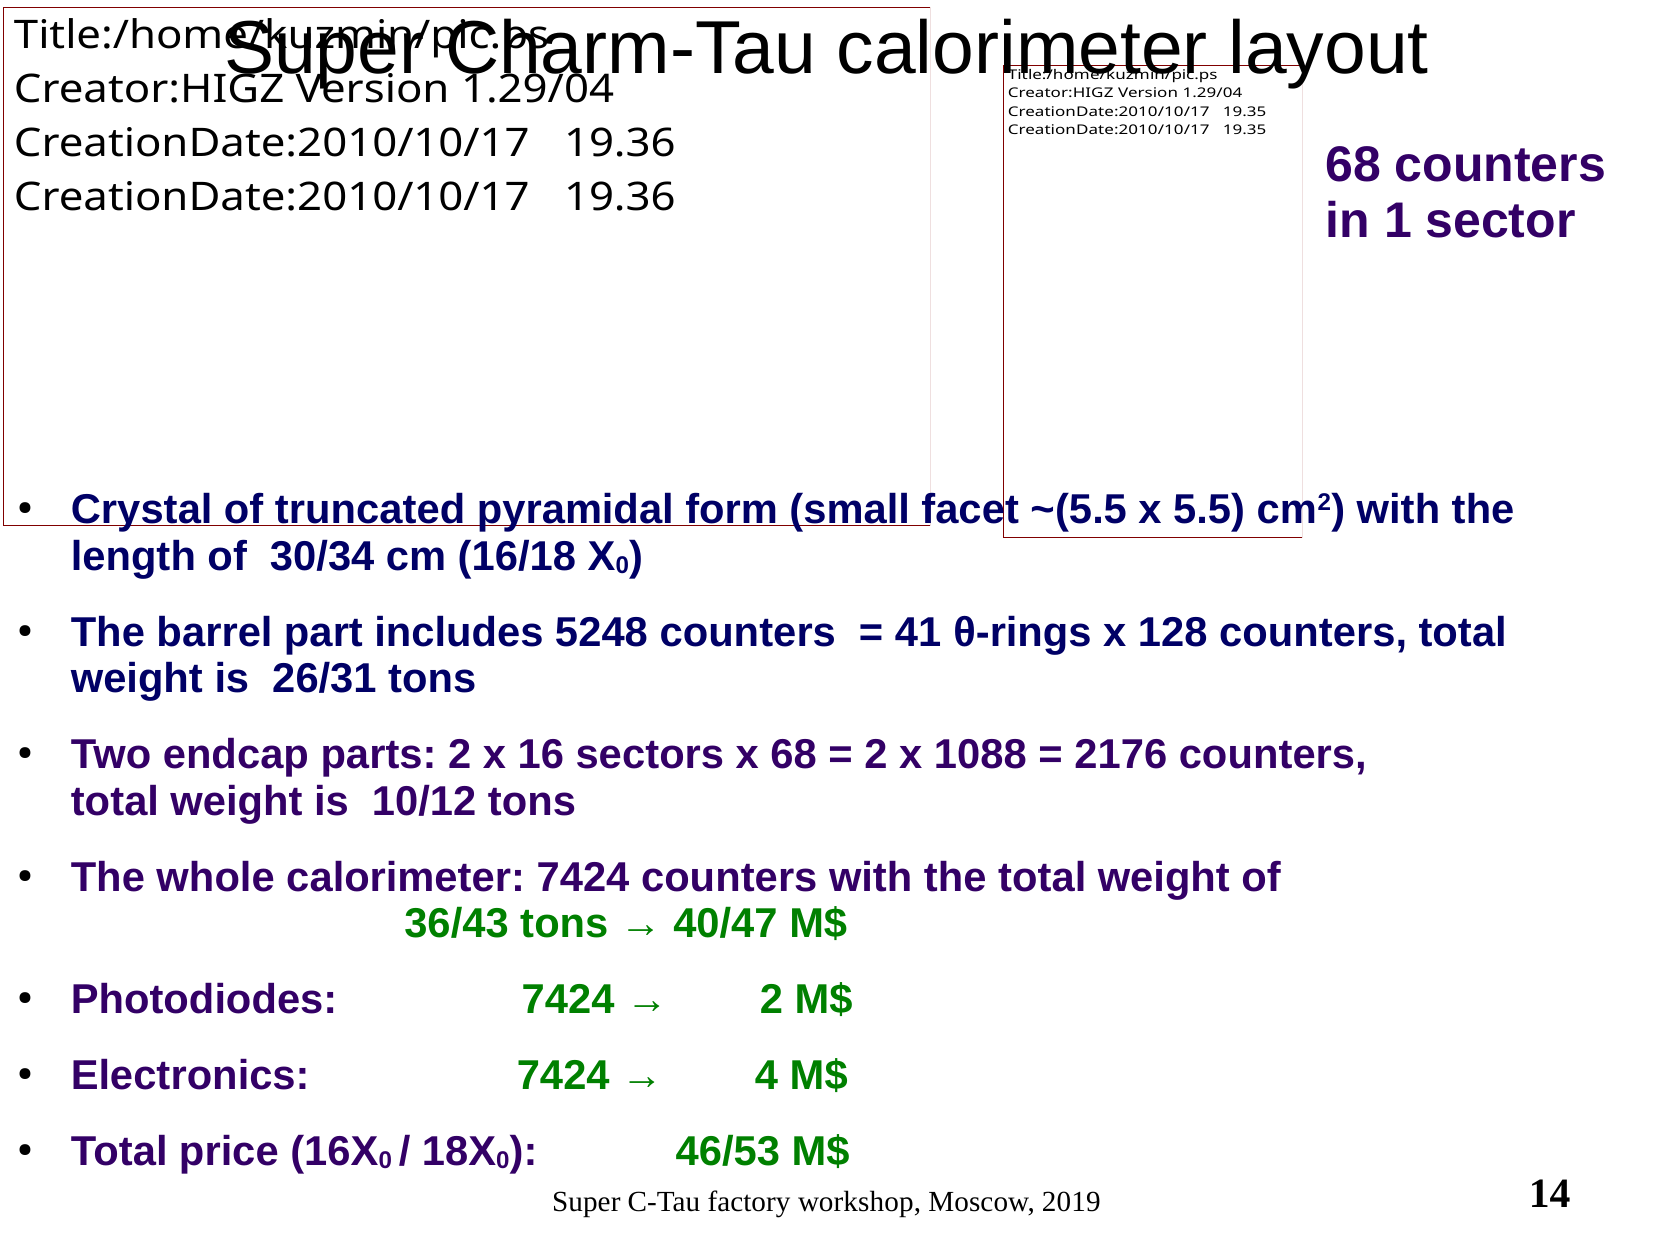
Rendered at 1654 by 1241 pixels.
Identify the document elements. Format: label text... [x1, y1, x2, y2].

picture [1002, 91, 1303, 486]
list Crystal of truncated pyramidal form (small facet ~(5.5 x 5.5) cm2) with the length of 30/34 cm (16/18 X0) The barrel part includes 5248 counters = 41 θ-rings x 128 counters, total weight is 26/31 tons Two endcap parts: 2 x 16 sectors x 68 = 2 x 1088 = 2176 counters, total weight is 10/12 tons The whole calorimeter: 7424 counters with the total weight of 36/43 tons → 40/47 M$ Photodiodes: 7424 → 2 M$ Electronics: 7424 → 4 M$ Total price (16X0 / 18X0): 46/53 M$ [0, 486, 1636, 1217]
title Super Charm-Tau calorimeter layout [82, 6, 1571, 91]
text_box 68 counters in 1 sector [1310, 128, 1636, 256]
picture [0, 4, 931, 486]
